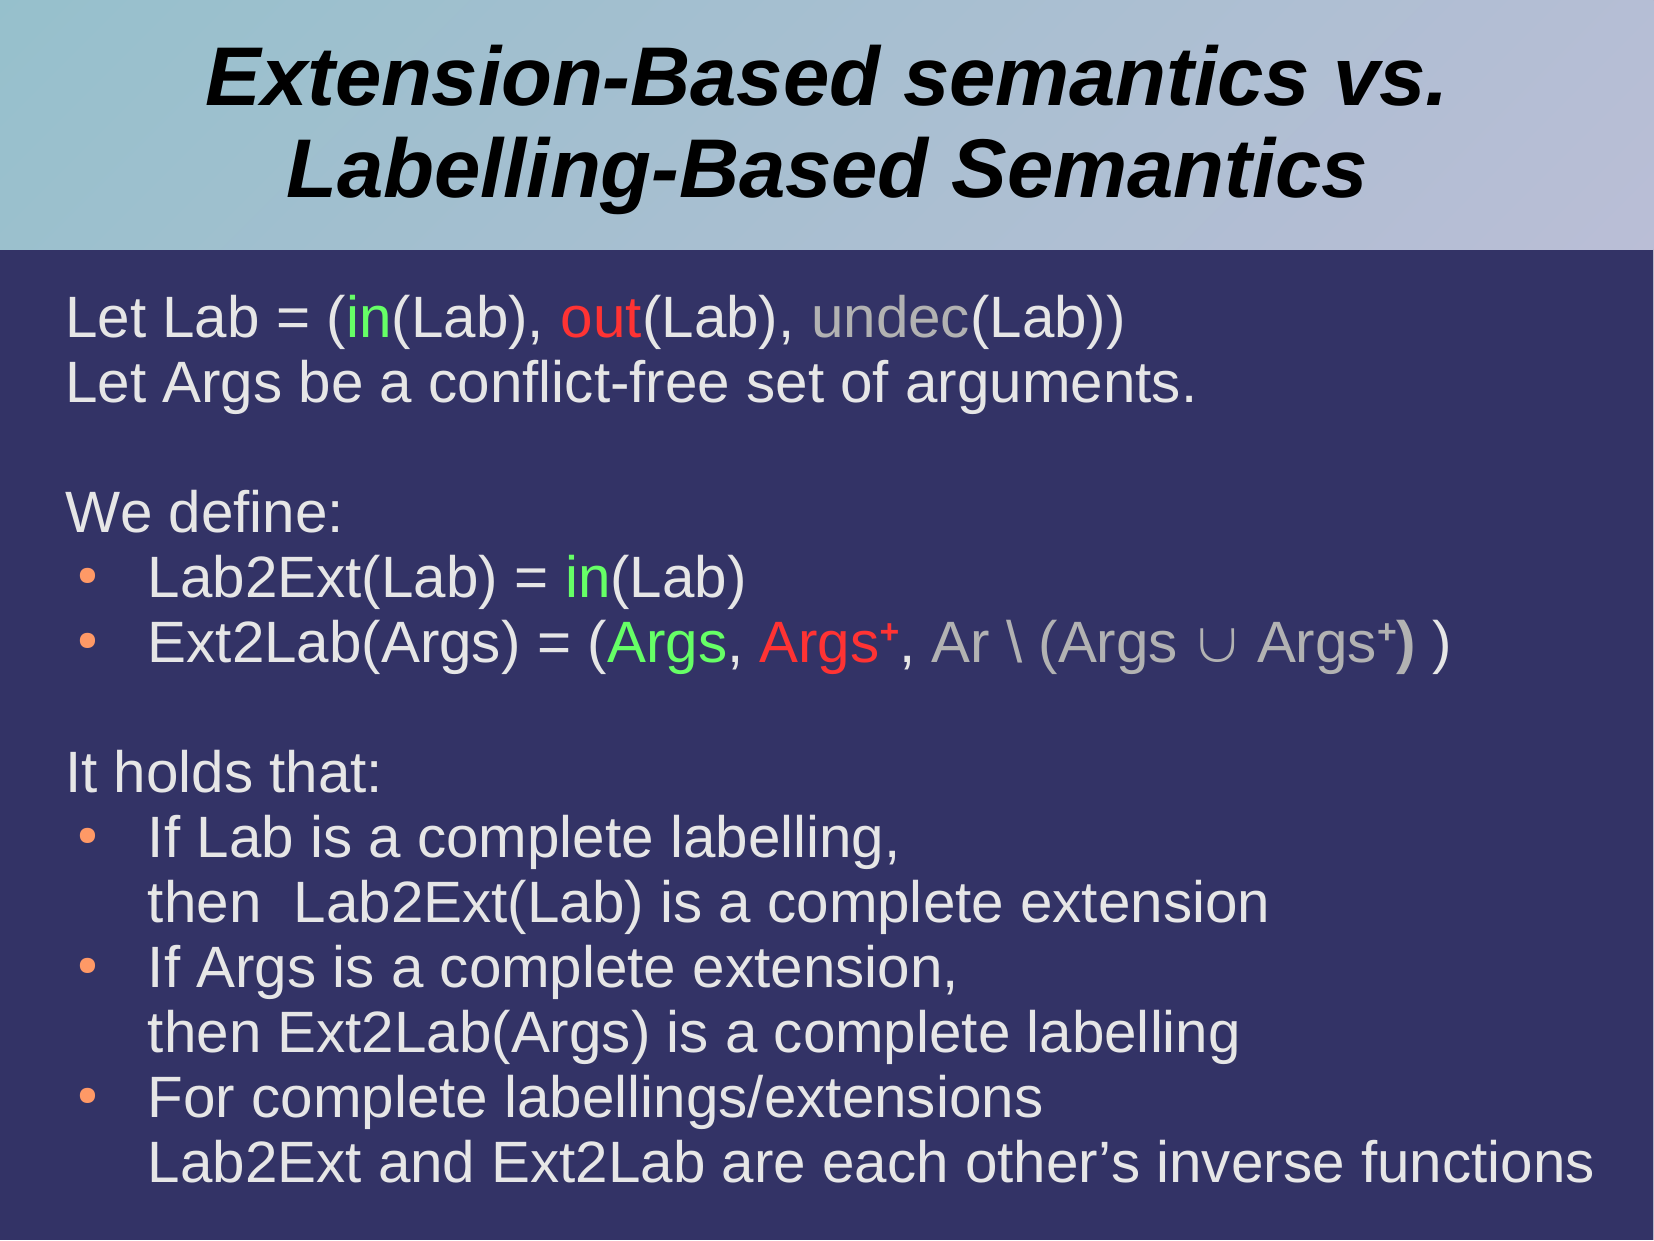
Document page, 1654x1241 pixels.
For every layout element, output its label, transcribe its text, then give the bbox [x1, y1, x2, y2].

title Extension-Based semantics vs. Labelling-Based Semantics [121, 19, 1534, 227]
list Let Lab = (in(Lab), out(Lab), undec(Lab)) Let Args be a conflict-free set of arguments. We define: Lab2Ext(Lab) = in(Lab) Ext2Lab(Args) = (Args, Args+, Ar \ (Args  Args+) ) It holds that: If Lab is a complete labelling, then Lab2Ext(Lab) is a complete extension If Args is a complete extension, then Ext2Lab(Args) is a complete labelling For complete labellings/extensions Lab2Ext and Ext2Lab are each other’s inverse functions [65, 284, 1602, 1196]
